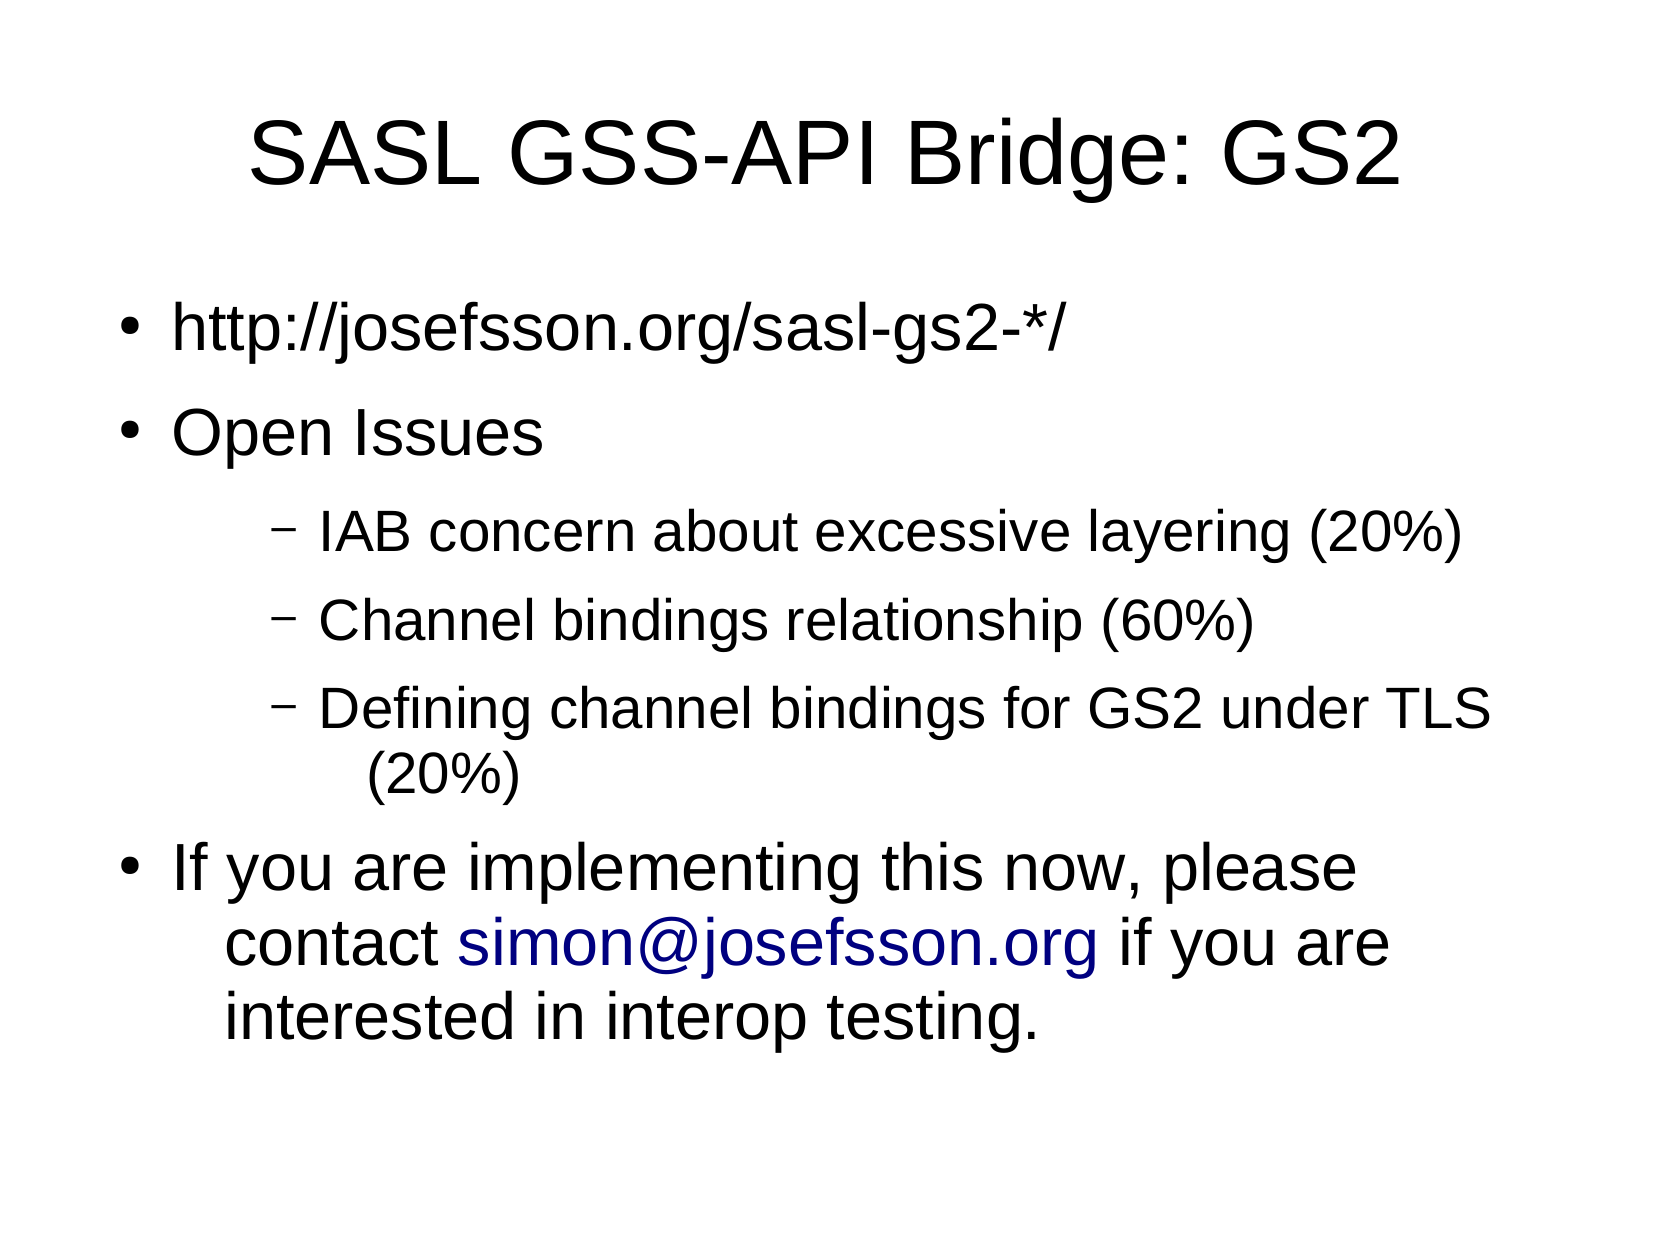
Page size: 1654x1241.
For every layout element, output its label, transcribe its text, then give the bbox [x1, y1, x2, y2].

list http://josefsson.org/sasl-gs2-*/ Open Issues IAB concern about excessive layering (20%) Channel bindings relationship (60%) Defining channel bindings for GS2 under TLS (20%) If you are implementing this now, please contact simon@josefsson.org if you are interested in interop testing. [82, 290, 1571, 1109]
title SASL GSS-API Bridge: GS2 [82, 49, 1571, 257]
